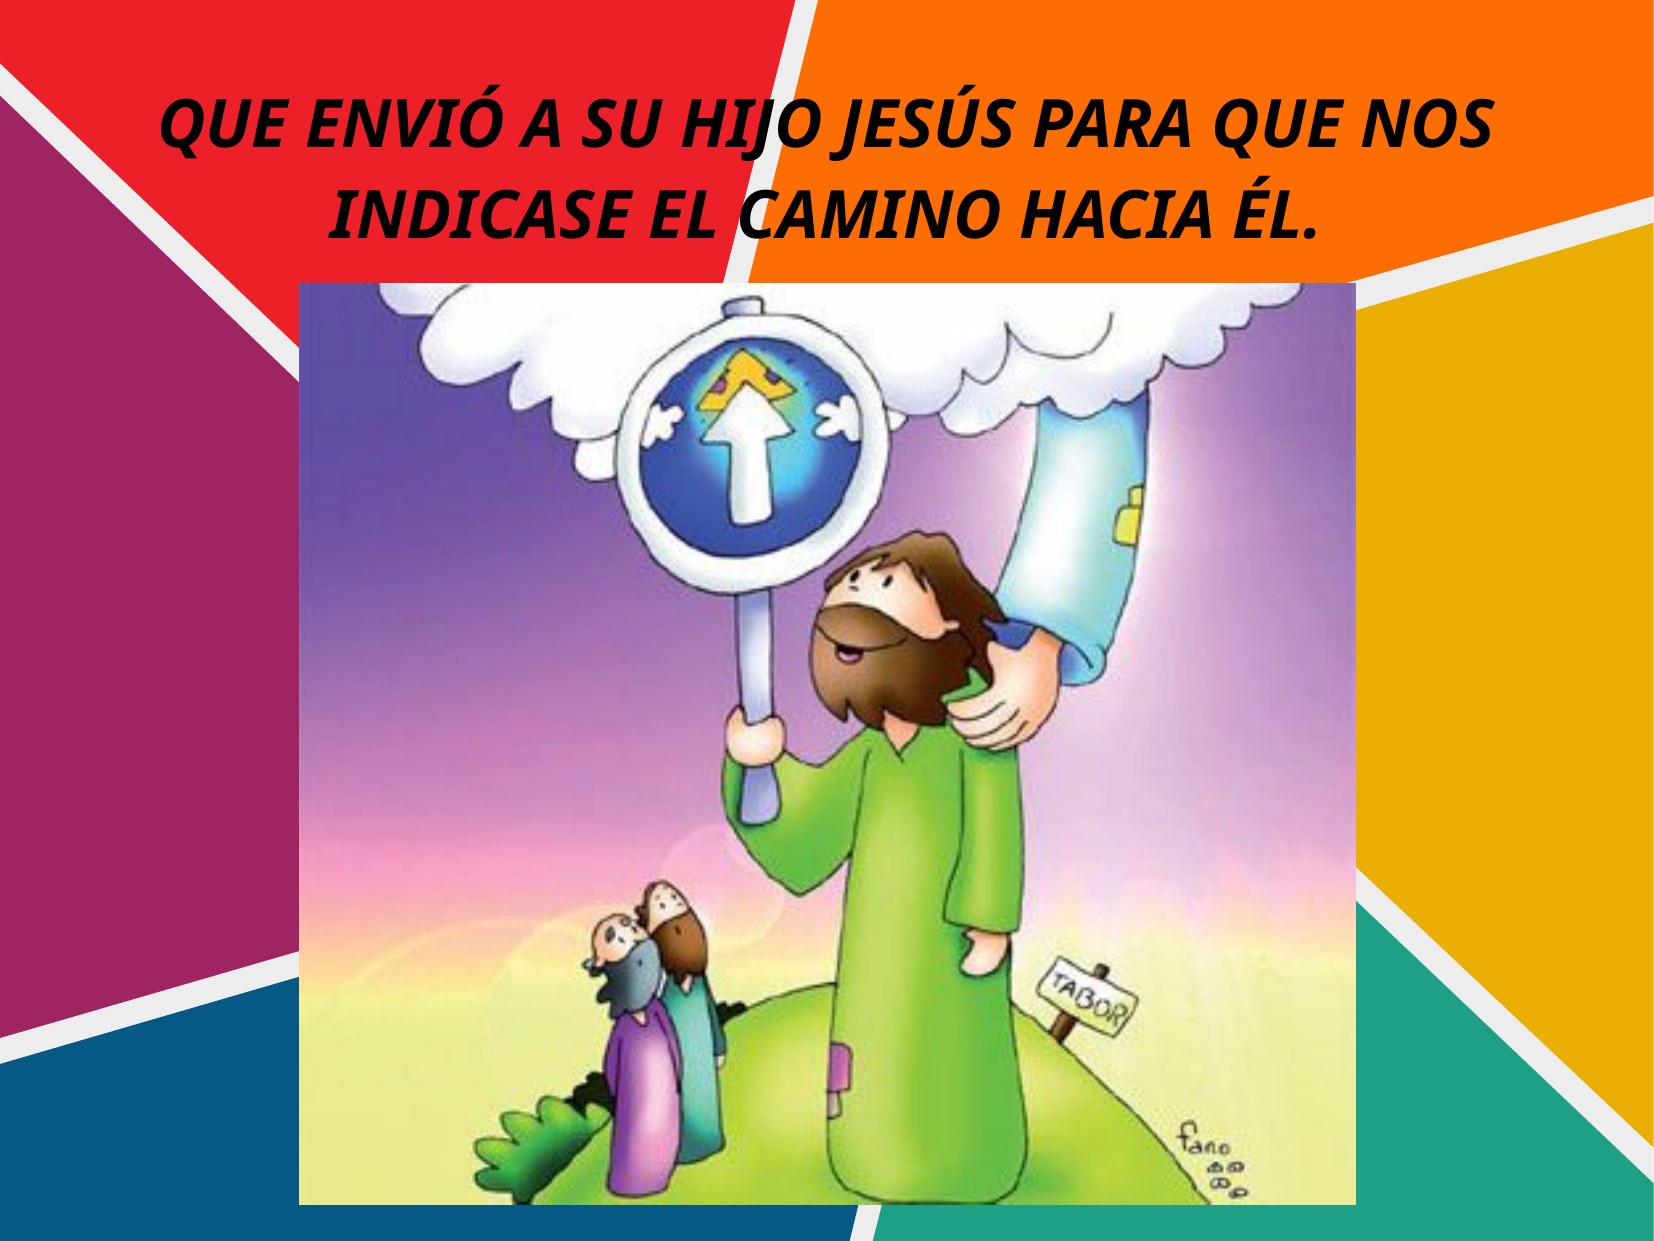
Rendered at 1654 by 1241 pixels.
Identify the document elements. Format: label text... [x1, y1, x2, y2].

picture [299, 283, 1356, 1205]
title QUE ENVIÓ A SU HIJO JESÚS PARA QUE NOS INDICASE EL CAMINO HACIA ÉL. [82, 16, 1571, 319]
